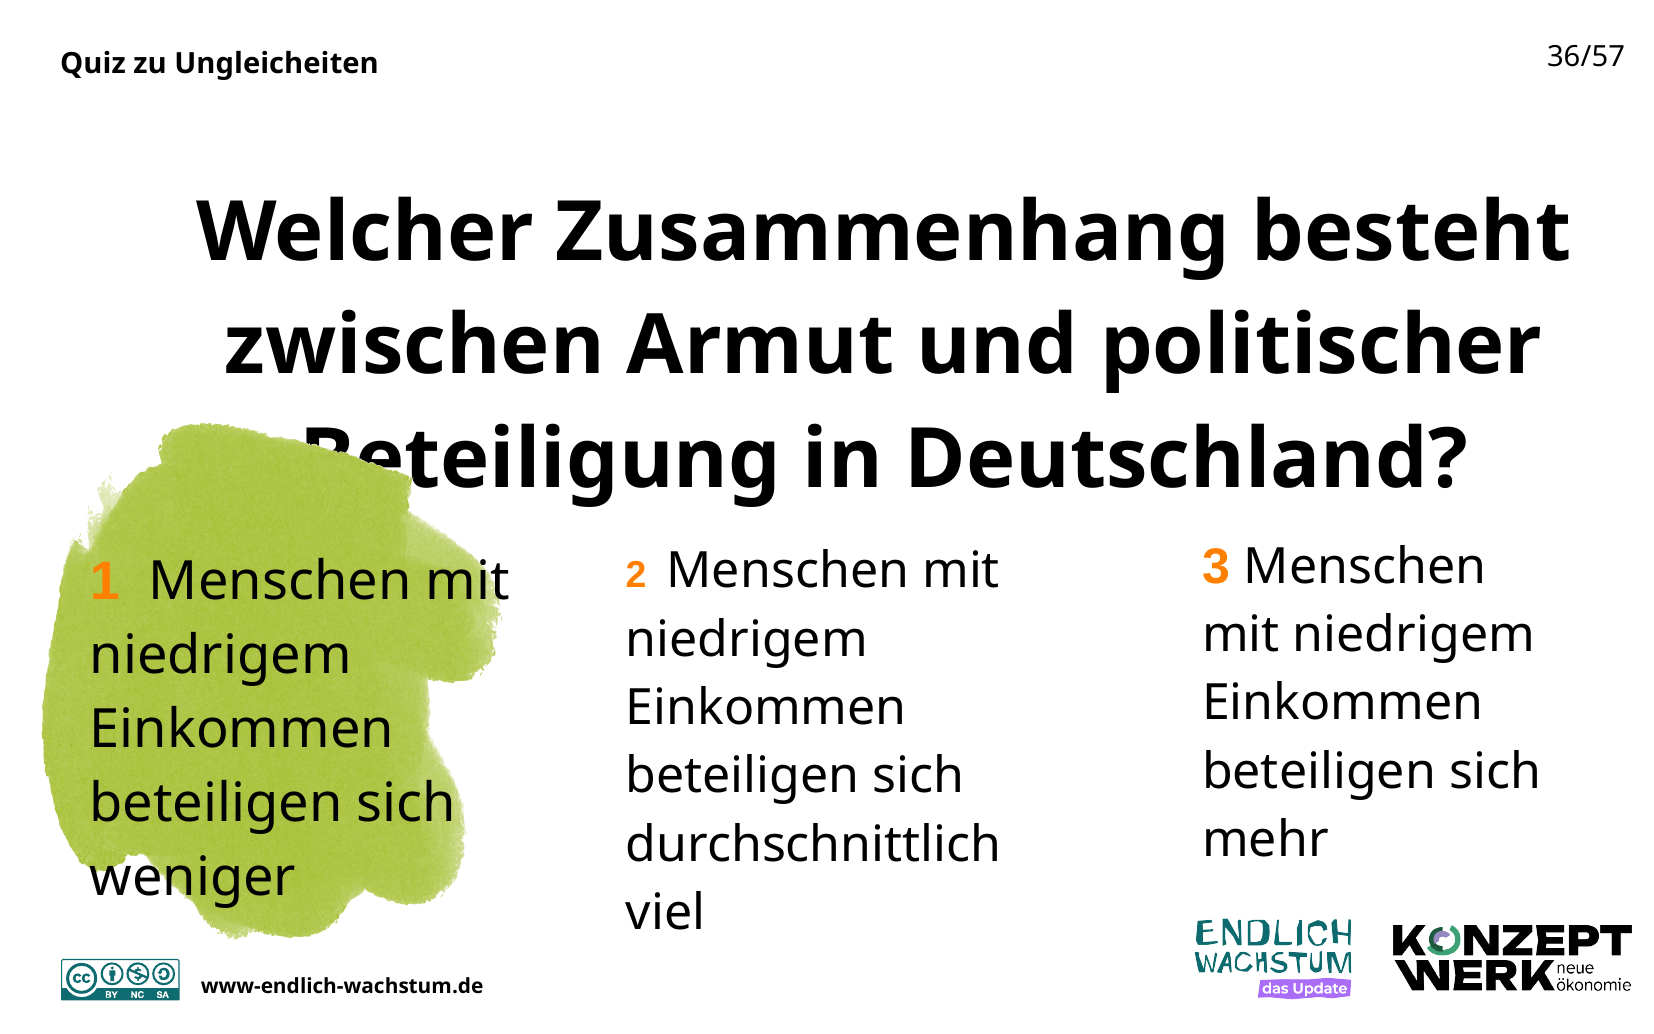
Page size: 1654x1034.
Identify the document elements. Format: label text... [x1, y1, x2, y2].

text_box 2 Menschen mit niedrigem Einkommen beteiligen sich durchschnittlich viel [540, 527, 1081, 878]
text_box 3 Menschen mit niedrigem Einkommen beteiligen sich mehr [1116, 522, 1578, 901]
picture [1387, 917, 1636, 997]
picture [1176, 901, 1374, 1011]
picture [41, 913, 503, 940]
picture [41, 422, 503, 533]
text_box 1 Menschen mit niedrigem Einkommen beteiligen sich weniger [4, 533, 527, 913]
title Welcher Zusammenhang besteht zwischen Armut und politischer Beteiligung in Deutschland? [140, 106, 1629, 576]
